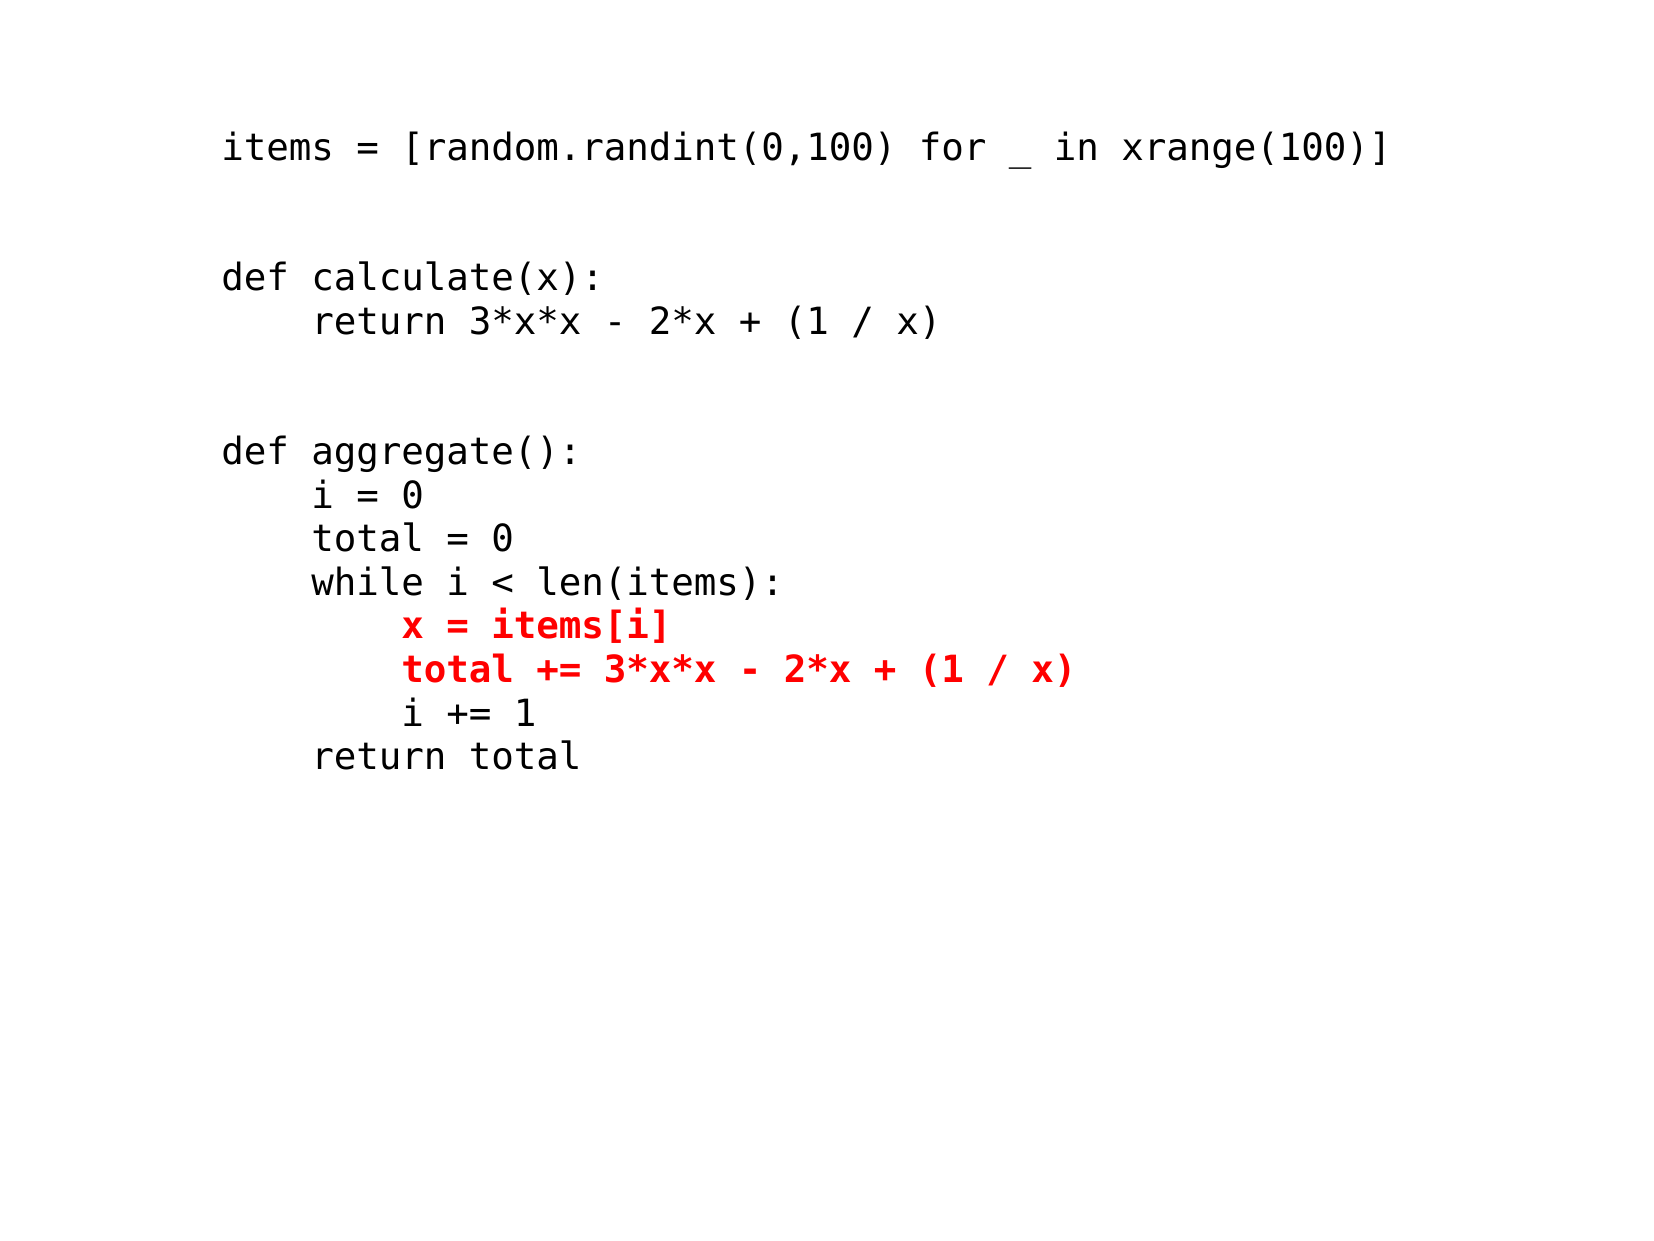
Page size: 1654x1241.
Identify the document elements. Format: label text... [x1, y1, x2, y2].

text_box items = [random.randint(0,100) for _ in xrange(100)] def calculate(x): return 3*x*x - 2*x + (1 / x) def aggregate(): i = 0 total = 0 while i < len(items): x = items[i] total += 3*x*x - 2*x + (1 / x) i += 1 return total [206, 118, 1477, 830]
